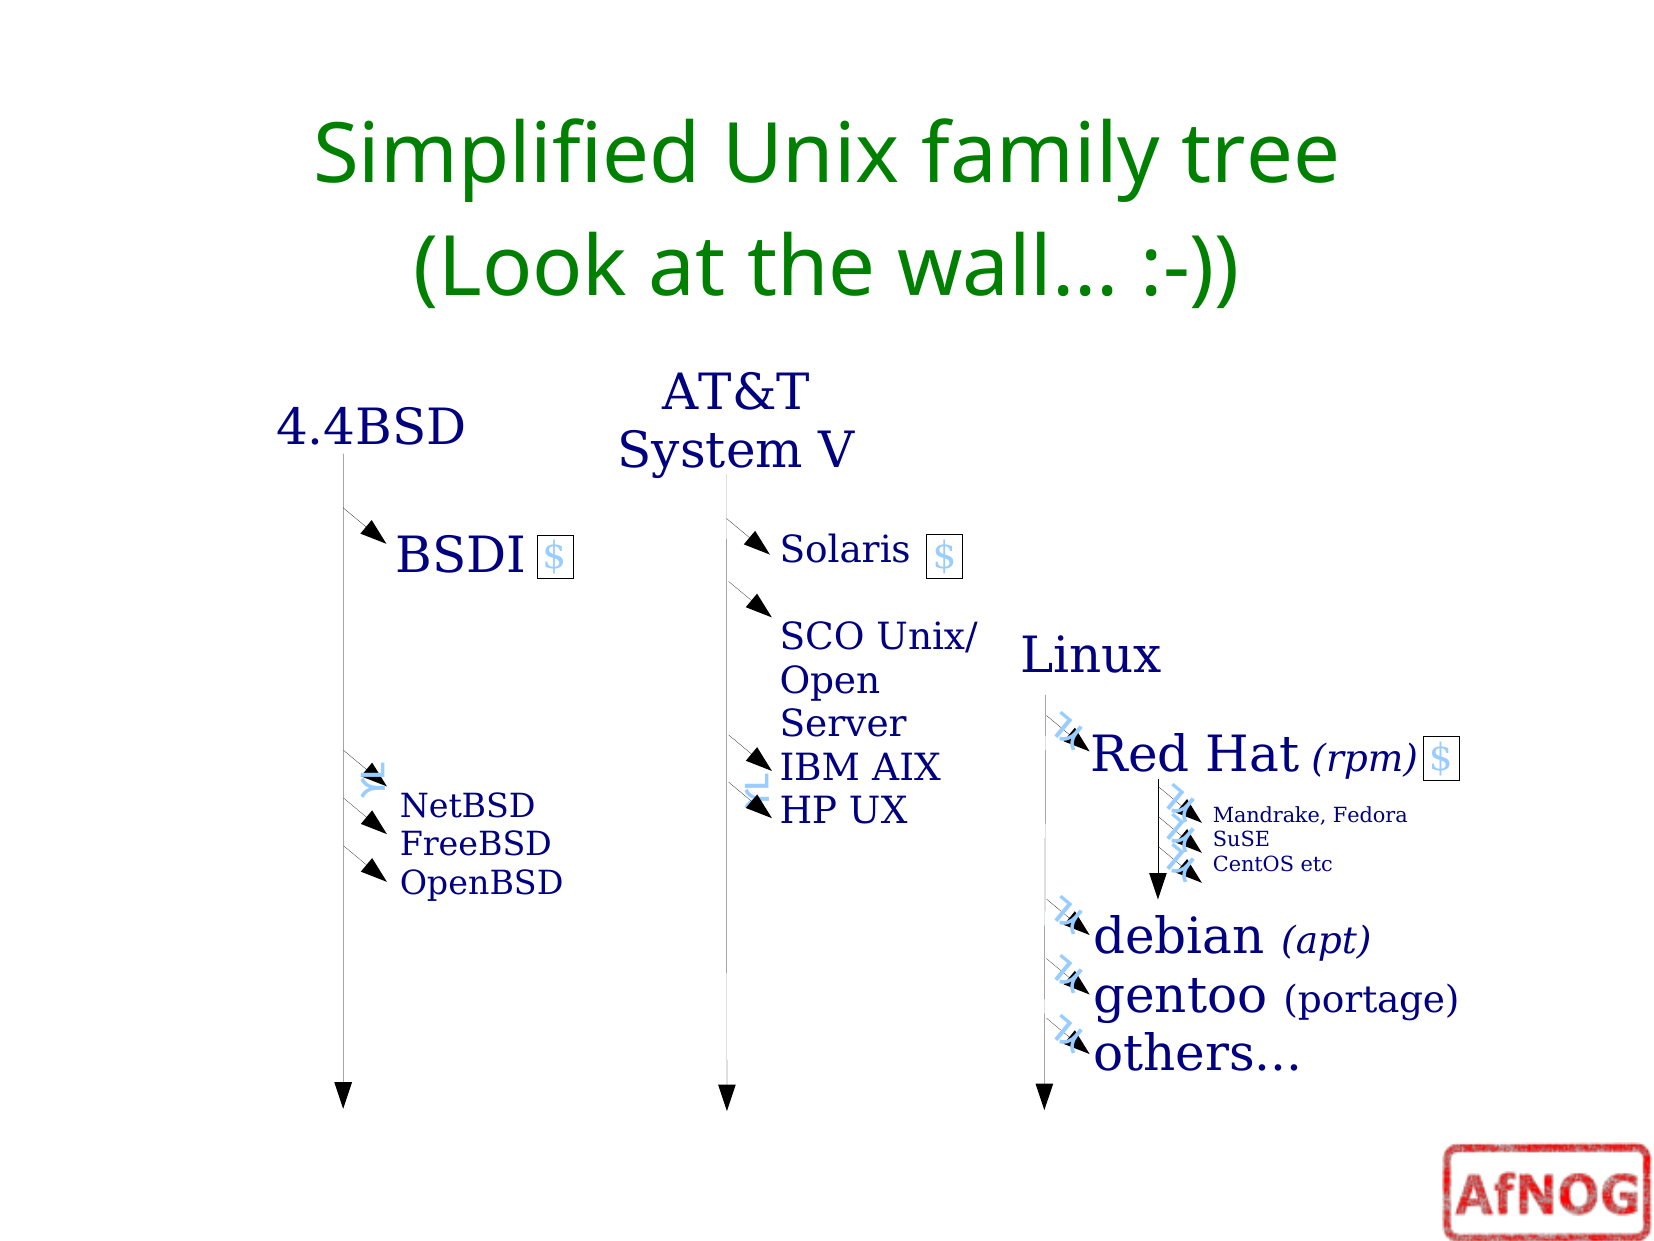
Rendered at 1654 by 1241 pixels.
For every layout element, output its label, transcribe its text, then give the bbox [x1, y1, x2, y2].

title Simplified Unix family tree (Look at the wall... :-)) [121, 102, 1533, 311]
chart [121, 335, 1560, 1145]
picture [1441, 1141, 1654, 1241]
